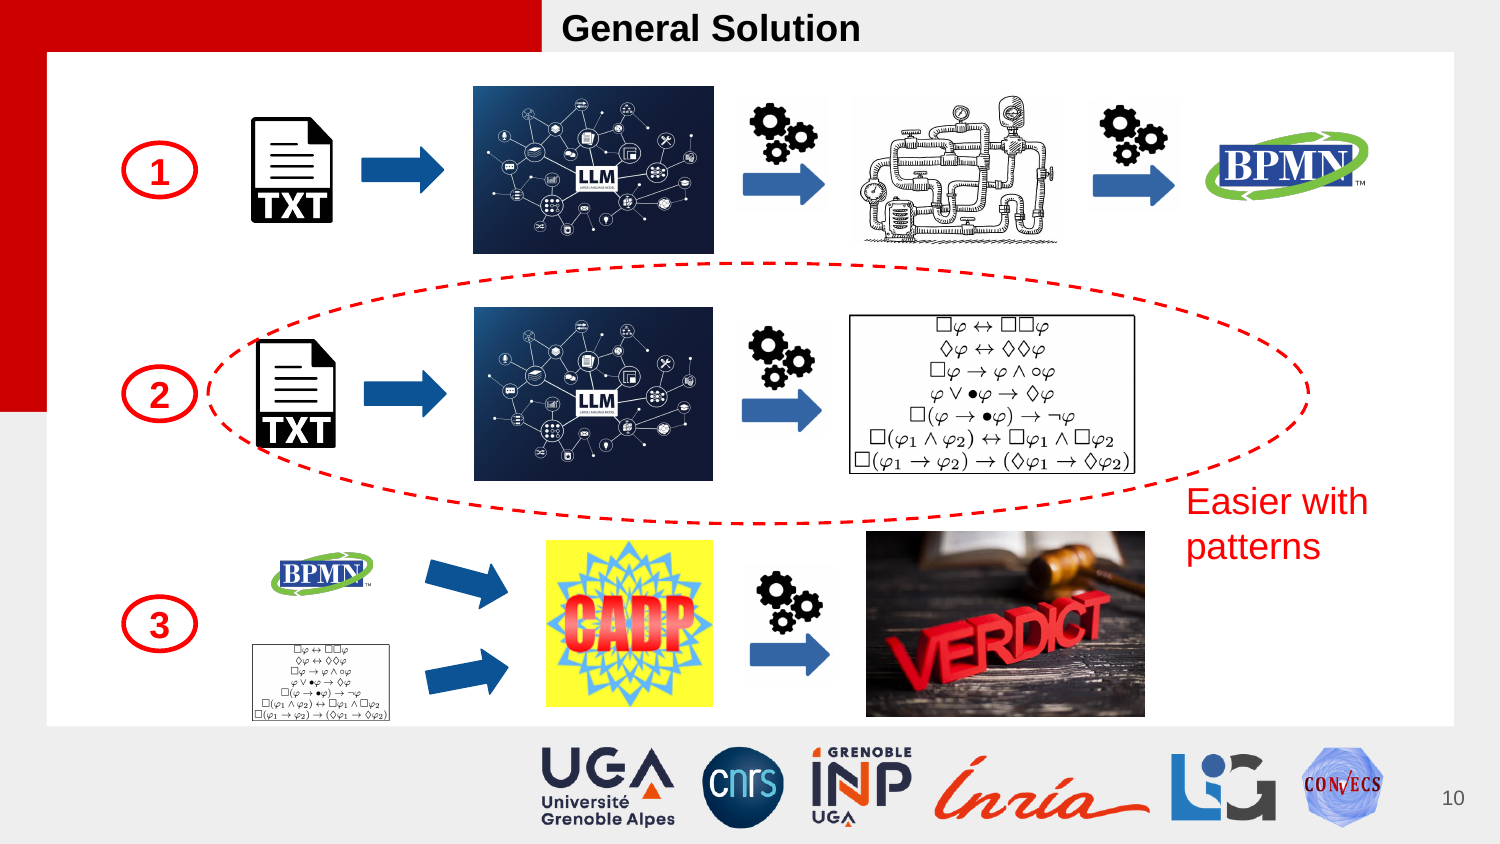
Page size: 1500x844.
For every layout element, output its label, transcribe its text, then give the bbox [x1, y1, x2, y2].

text_box 3 [123, 596, 196, 651]
text_box 1 [123, 142, 196, 198]
slide_number <numéro> [1389, 764, 1480, 830]
text_box General Solution [546, 0, 1441, 55]
text_box Easier with patterns [1170, 461, 1480, 621]
text_box [362, 147, 444, 193]
text_box [364, 370, 447, 417]
text_box [425, 649, 508, 695]
picture [0, 0, 1500, 844]
text_box 2 [123, 366, 196, 421]
text_box [425, 560, 508, 609]
